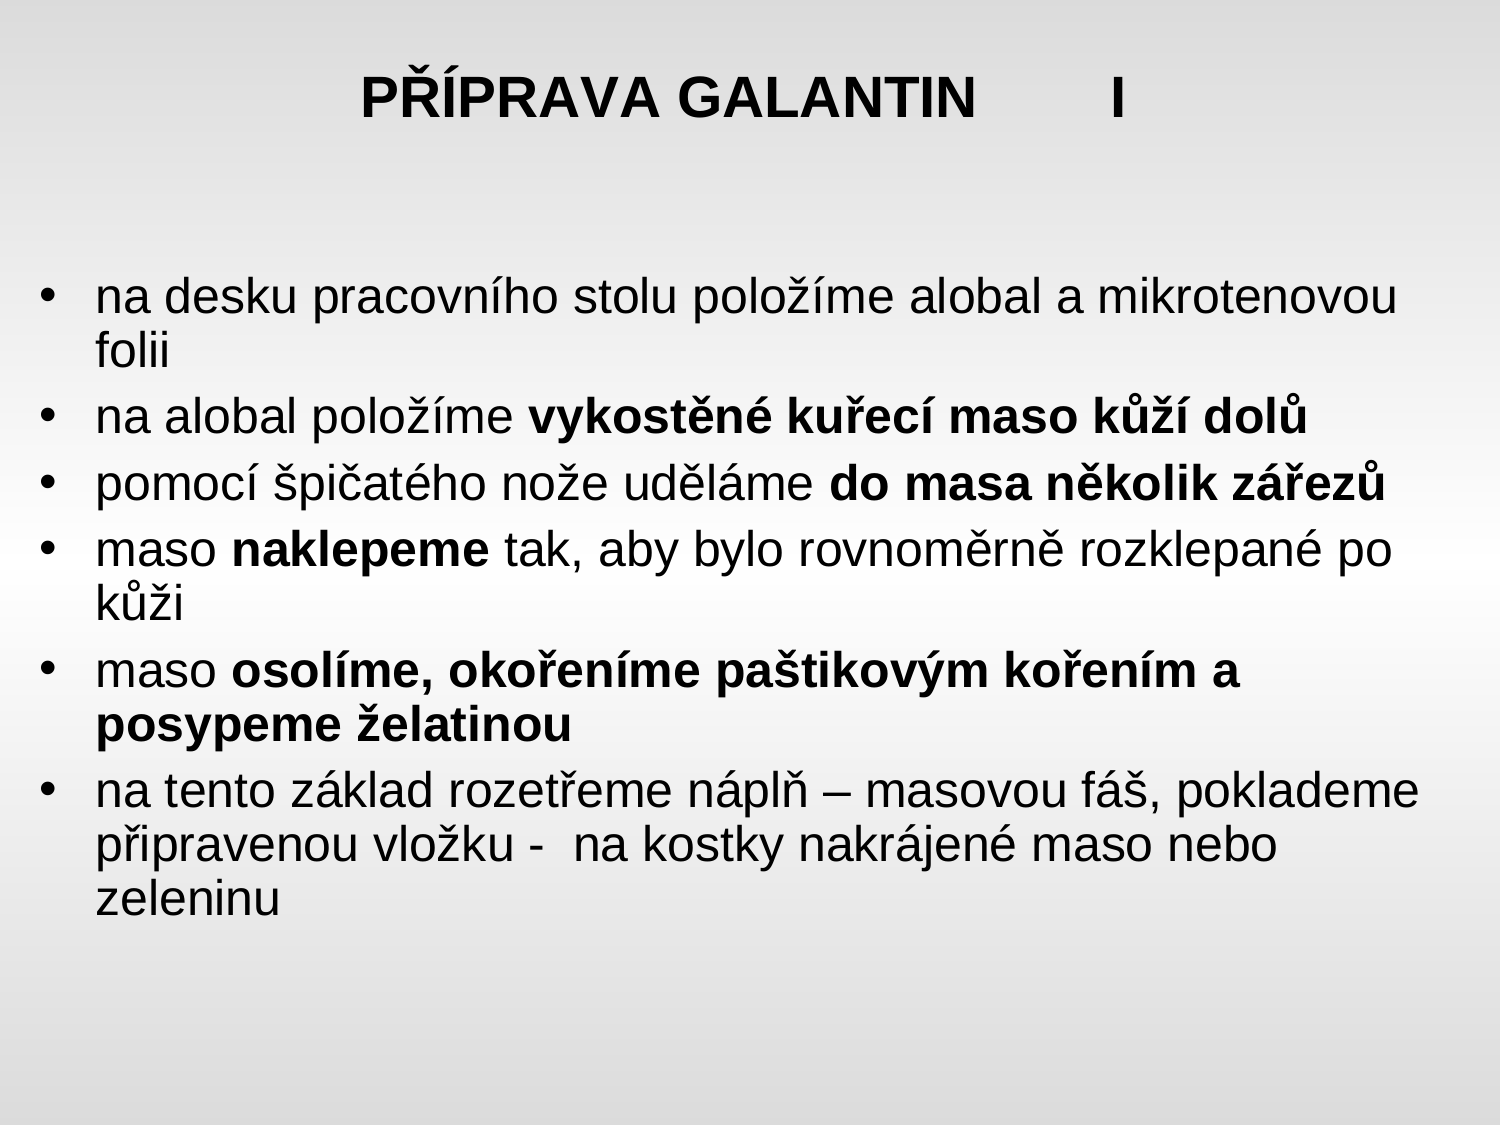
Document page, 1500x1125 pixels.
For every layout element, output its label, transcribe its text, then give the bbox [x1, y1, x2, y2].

title PŘÍPRAVA GALANTIN I [62, 49, 1426, 138]
list na desku pracovního stolu položíme alobal a mikrotenovou folii na alobal položíme vykostěné kuřecí maso kůží dolů pomocí špičatého nože uděláme do masa několik zářezů maso naklepeme tak, aby bylo rovnoměrně rozklepané po kůži maso osolíme, okořeníme paštikovým kořením a posypeme želatinou na tento základ rozetřeme náplň – masovou fáš, poklademe připravenou vložku - na kostky nakrájené maso nebo zeleninu [24, 262, 1450, 1026]
